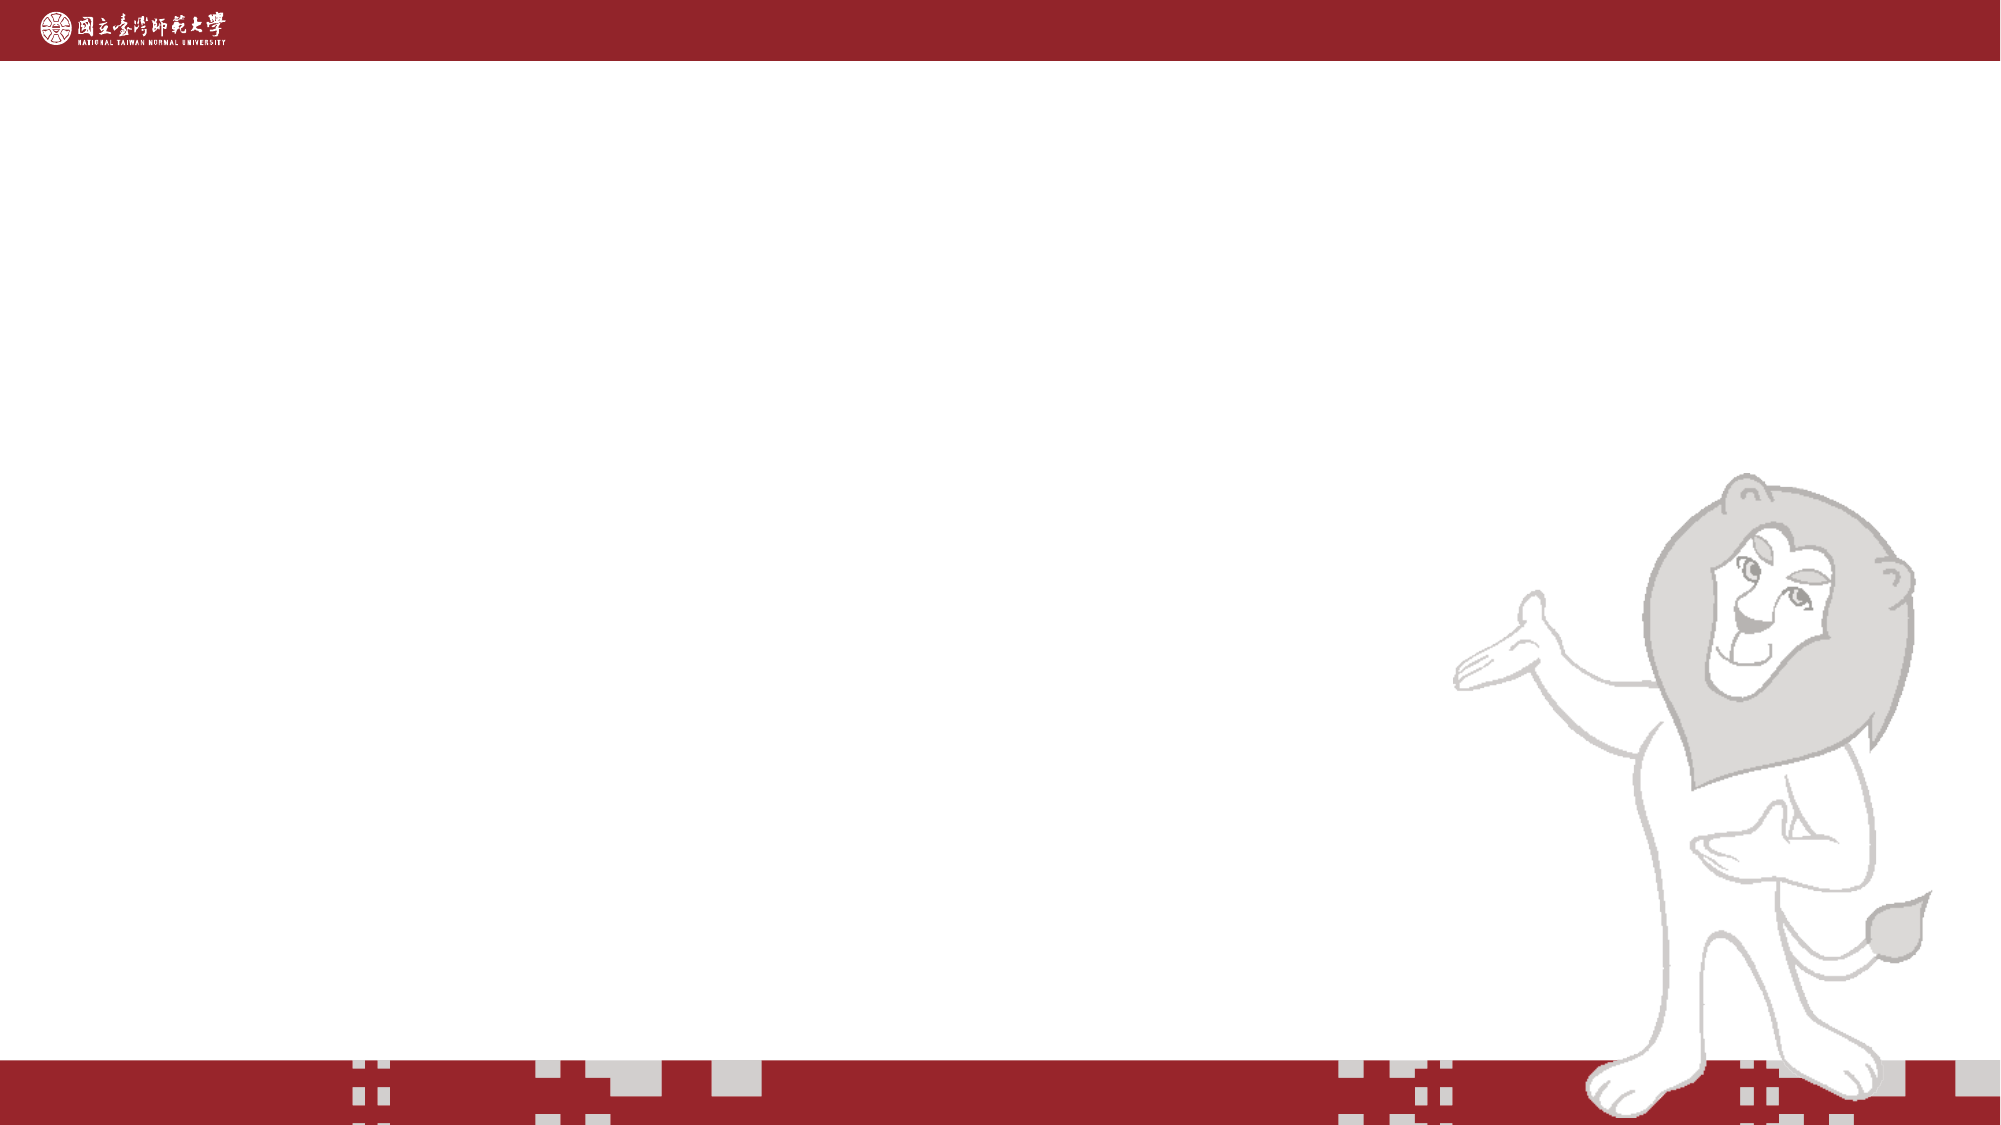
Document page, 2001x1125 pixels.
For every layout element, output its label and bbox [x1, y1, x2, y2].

picture [1453, 473, 1934, 1118]
